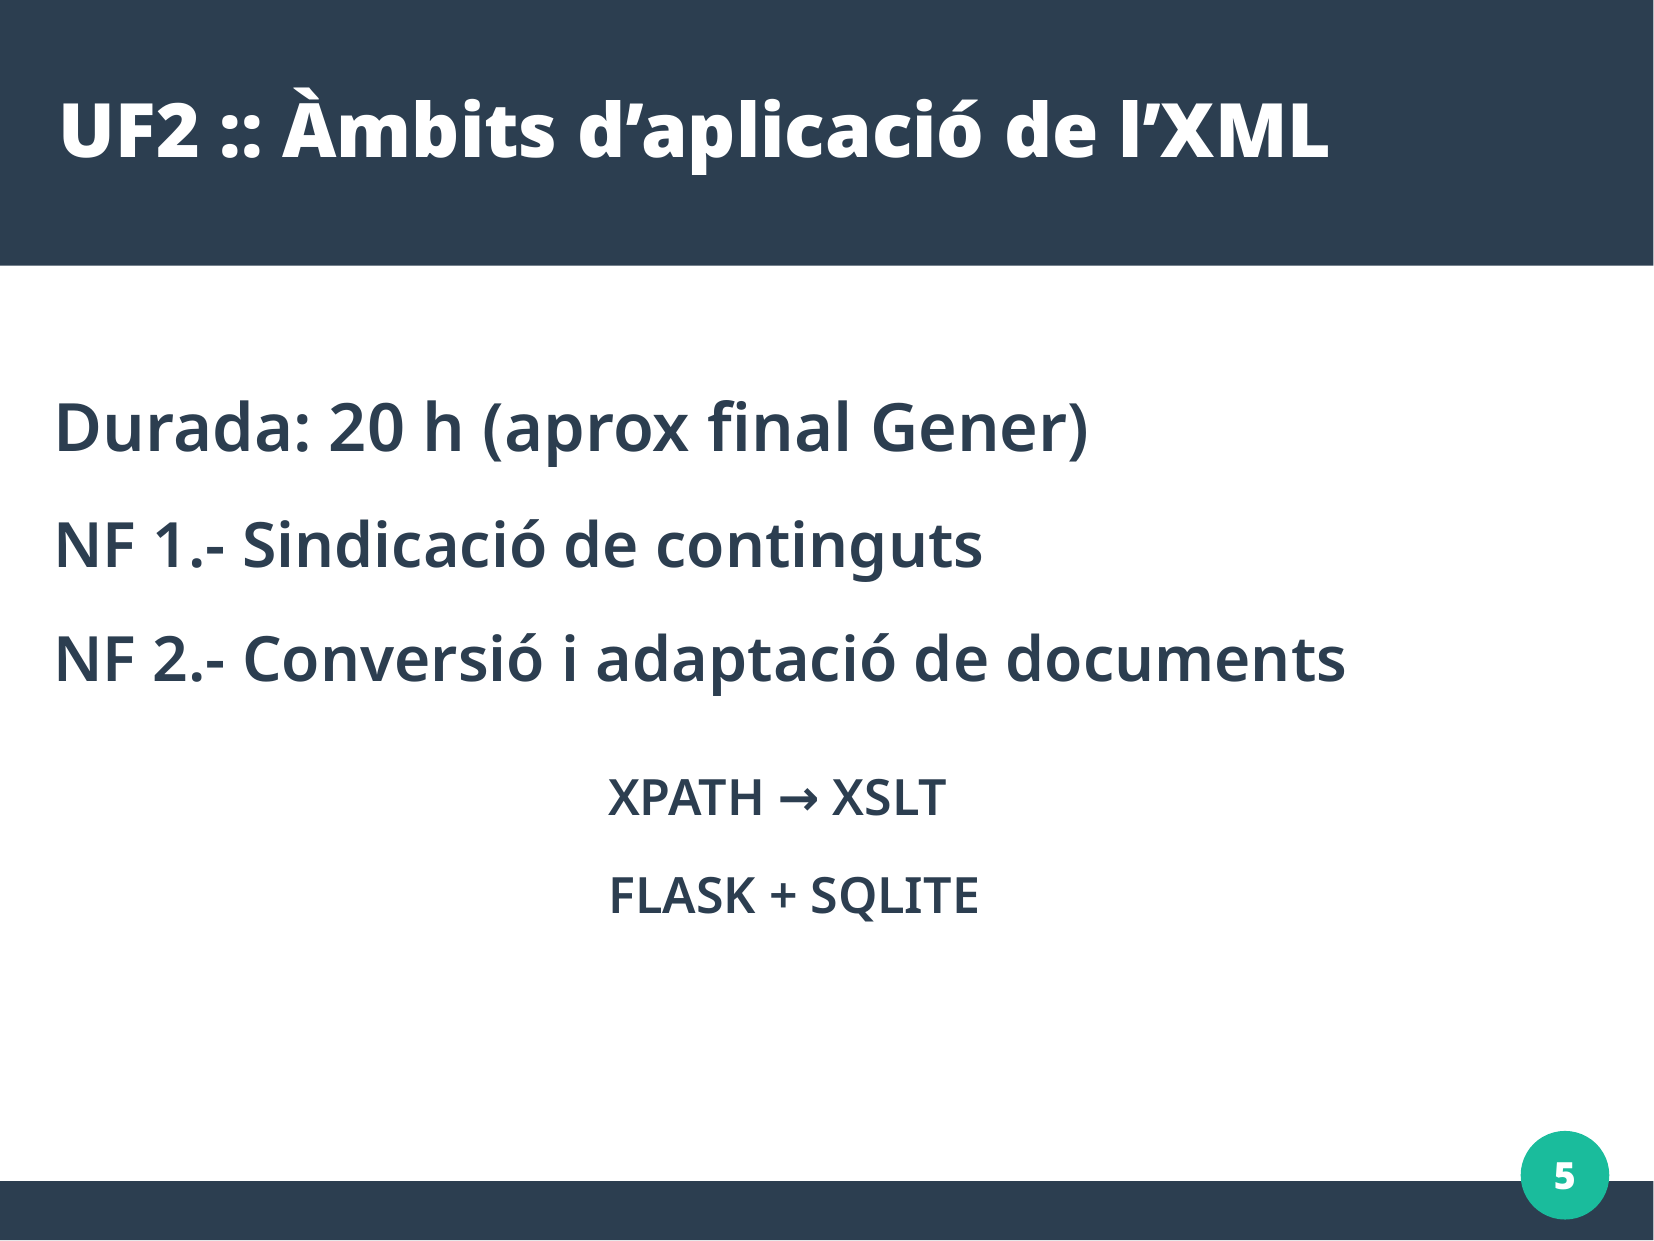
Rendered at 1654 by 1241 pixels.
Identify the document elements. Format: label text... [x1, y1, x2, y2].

title UF2 :: Àmbits d’aplicació de l’XML [59, 49, 1595, 207]
list Durada: 20 h (aprox final Gener) NF 1.- Sindicació de continguts NF 2.- Conversió i adaptació de documents [53, 259, 1589, 945]
list XPATH → XSLT FLASK + SQLITE [608, 761, 1046, 939]
